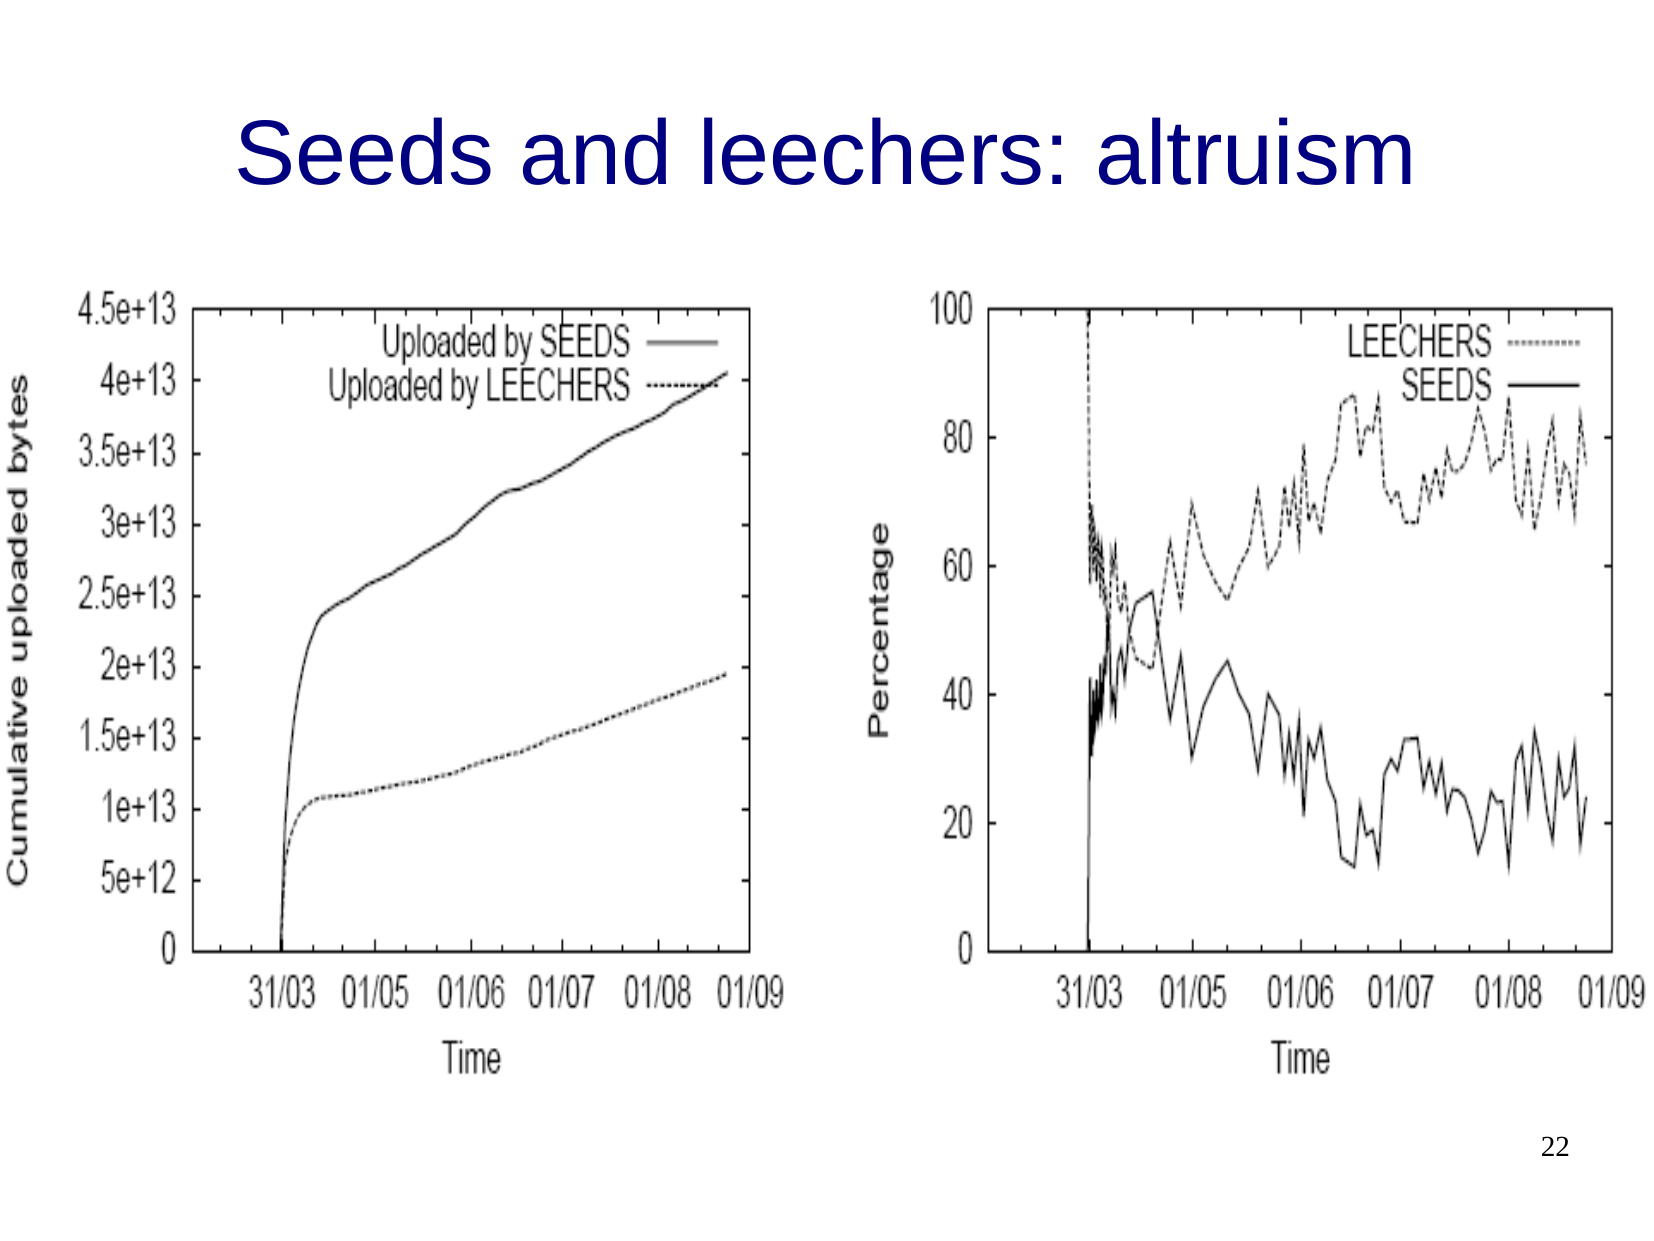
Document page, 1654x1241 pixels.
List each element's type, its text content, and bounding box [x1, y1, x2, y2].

picture [0, 262, 1651, 1088]
title Seeds and leechers: altruism [82, 49, 1571, 257]
